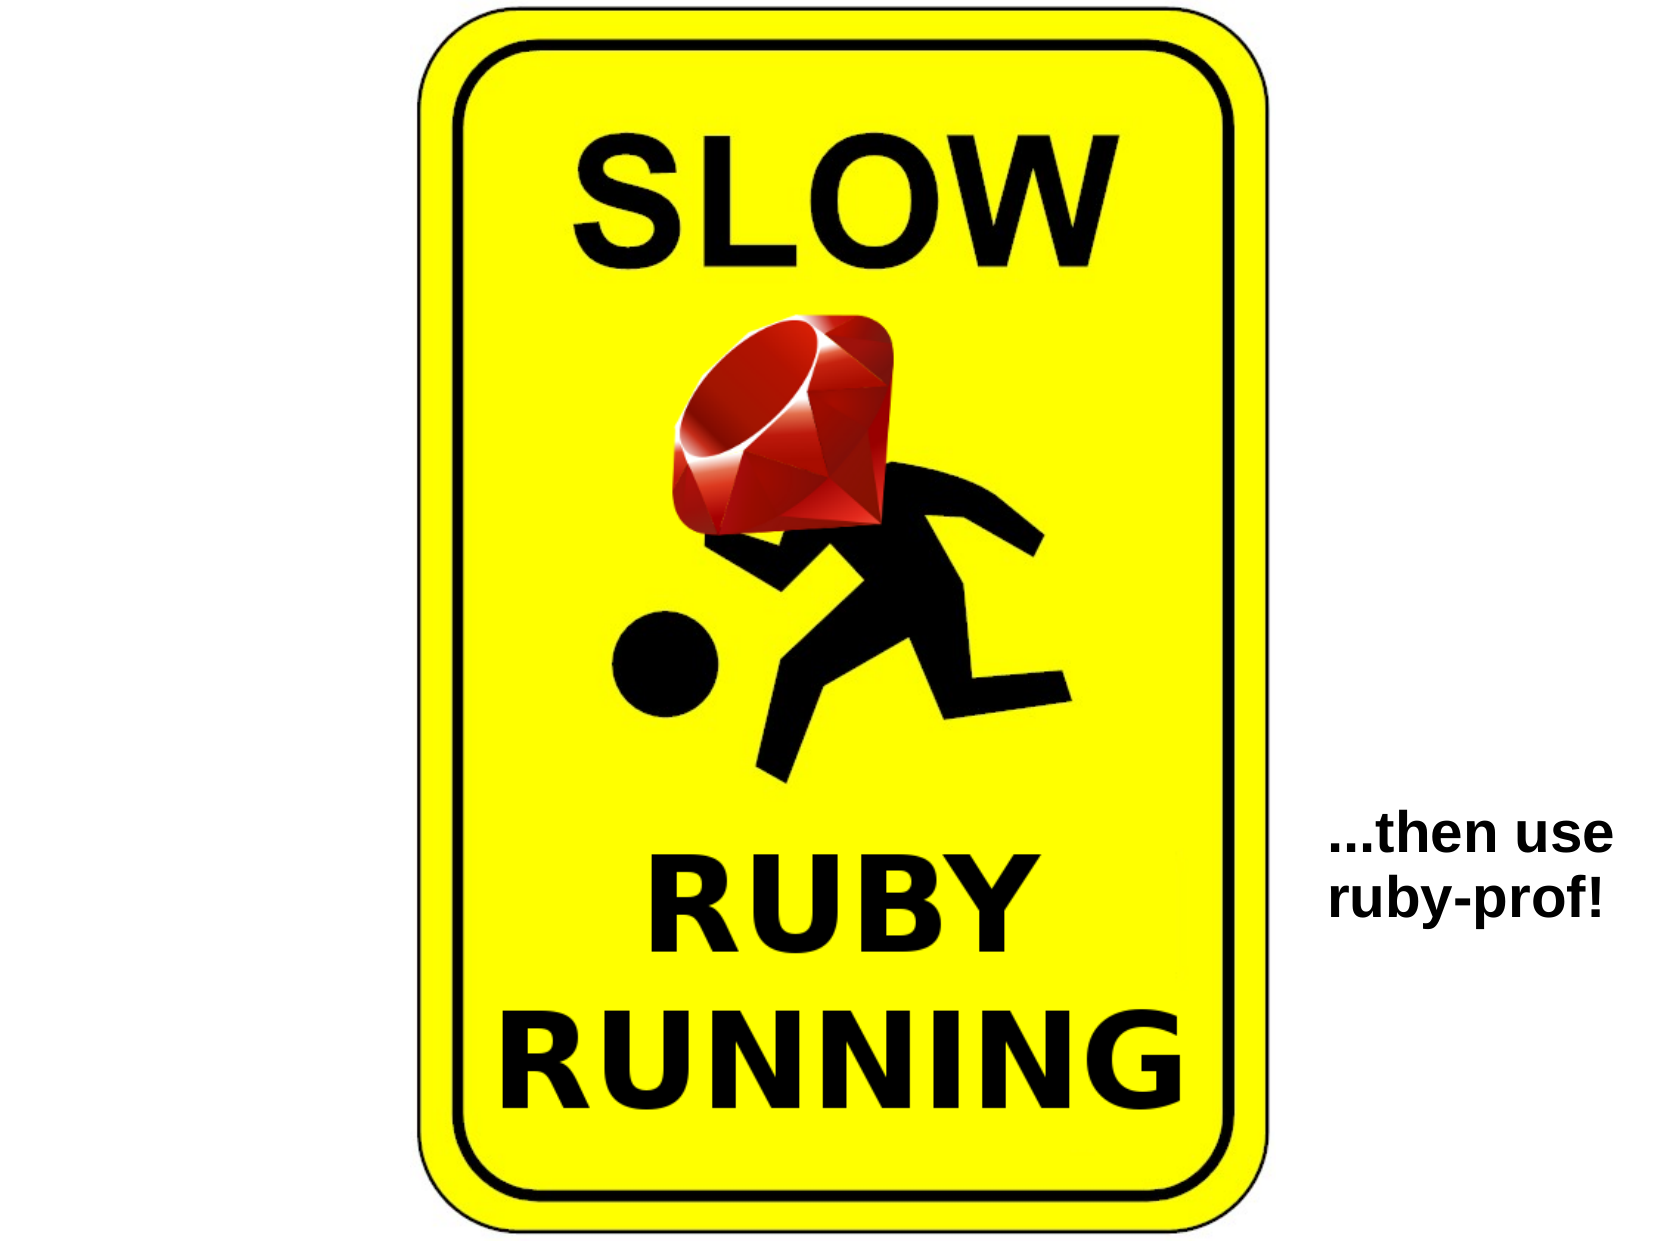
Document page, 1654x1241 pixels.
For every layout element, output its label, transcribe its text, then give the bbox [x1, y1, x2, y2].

picture [0, 0, 1654, 1241]
text_box ...then use ruby-prof! [1312, 792, 1631, 938]
